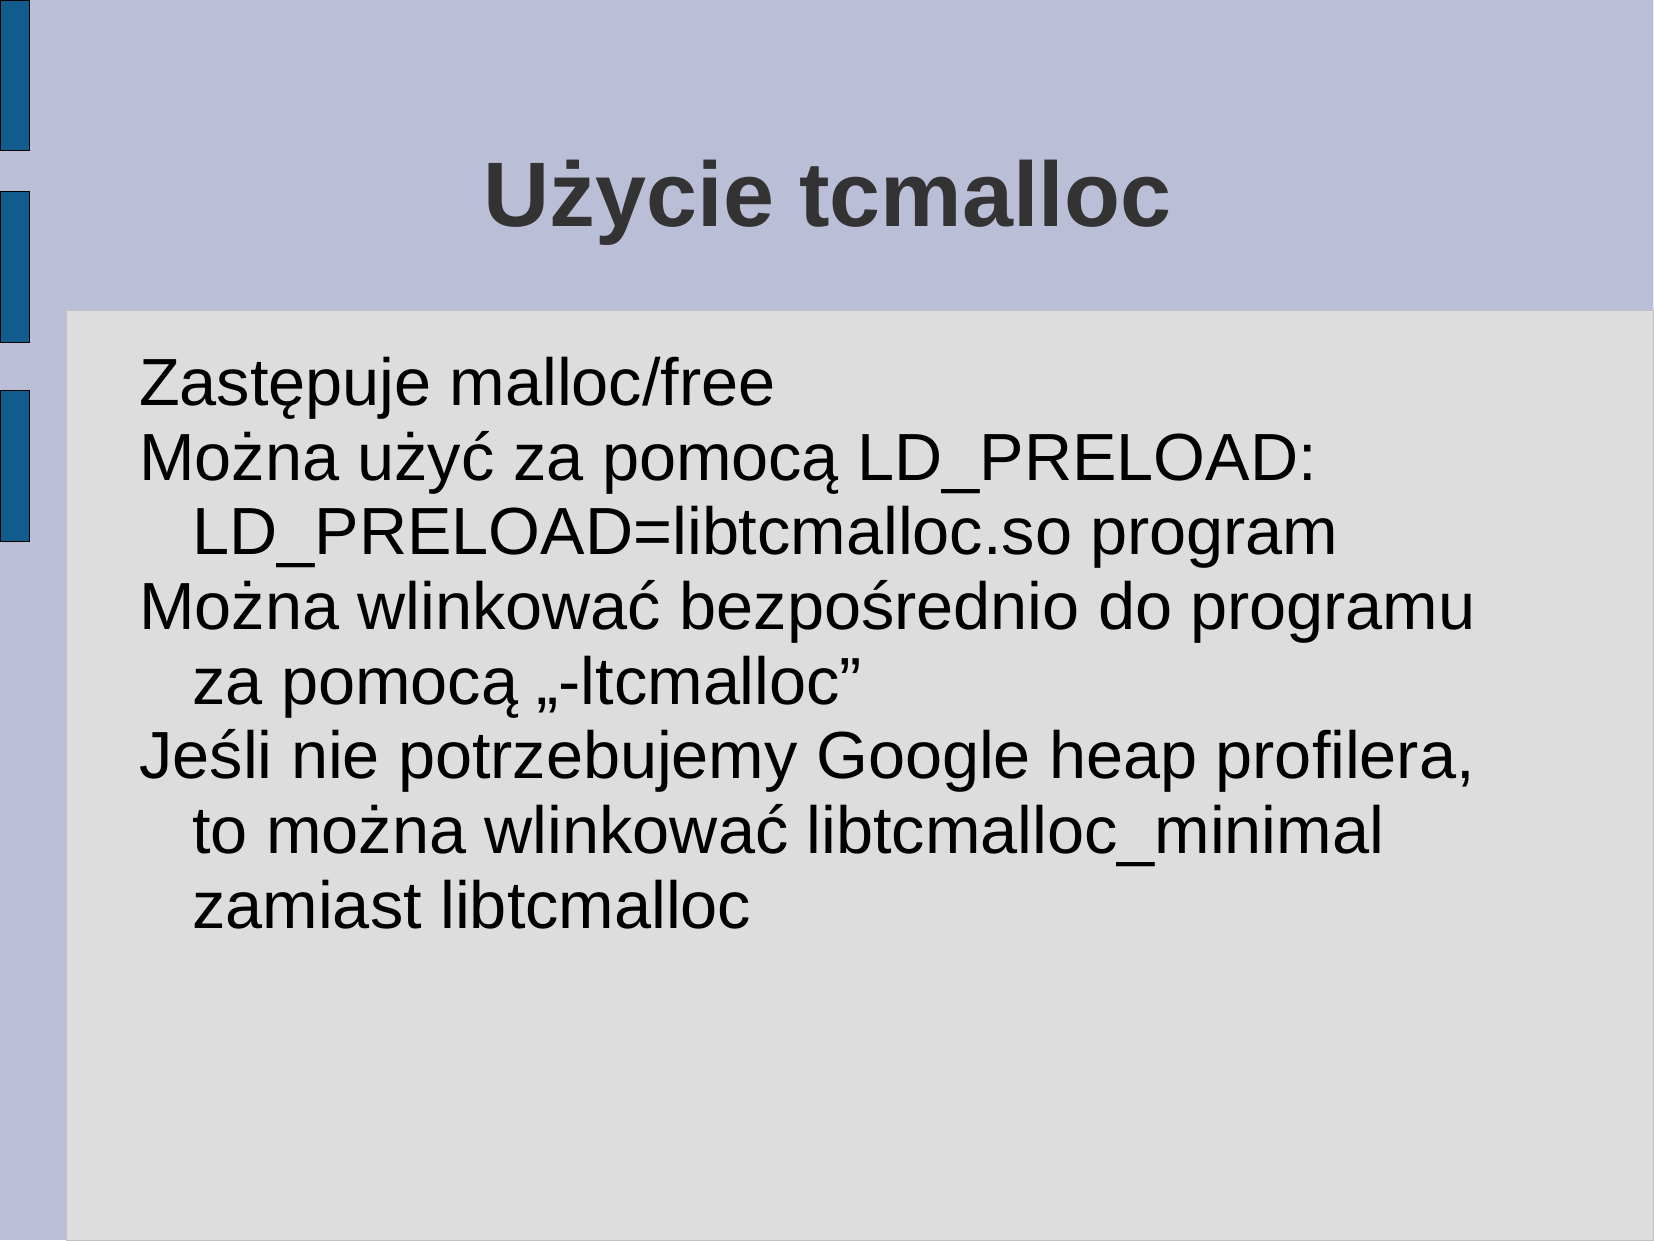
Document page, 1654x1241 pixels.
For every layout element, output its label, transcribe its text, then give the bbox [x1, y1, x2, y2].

list Zastępuje malloc/free Można użyć za pomocą LD_PRELOAD: LD_PRELOAD=libtcmalloc.so program Można wlinkować bezpośrednio do programu za pomocą „-ltcmalloc” Jeśli nie potrzebujemy Google heap profilera, to można wlinkować libtcmalloc_minimal zamiast libtcmalloc [121, 344, 1534, 1127]
title Użycie tcmalloc [121, 91, 1534, 299]
